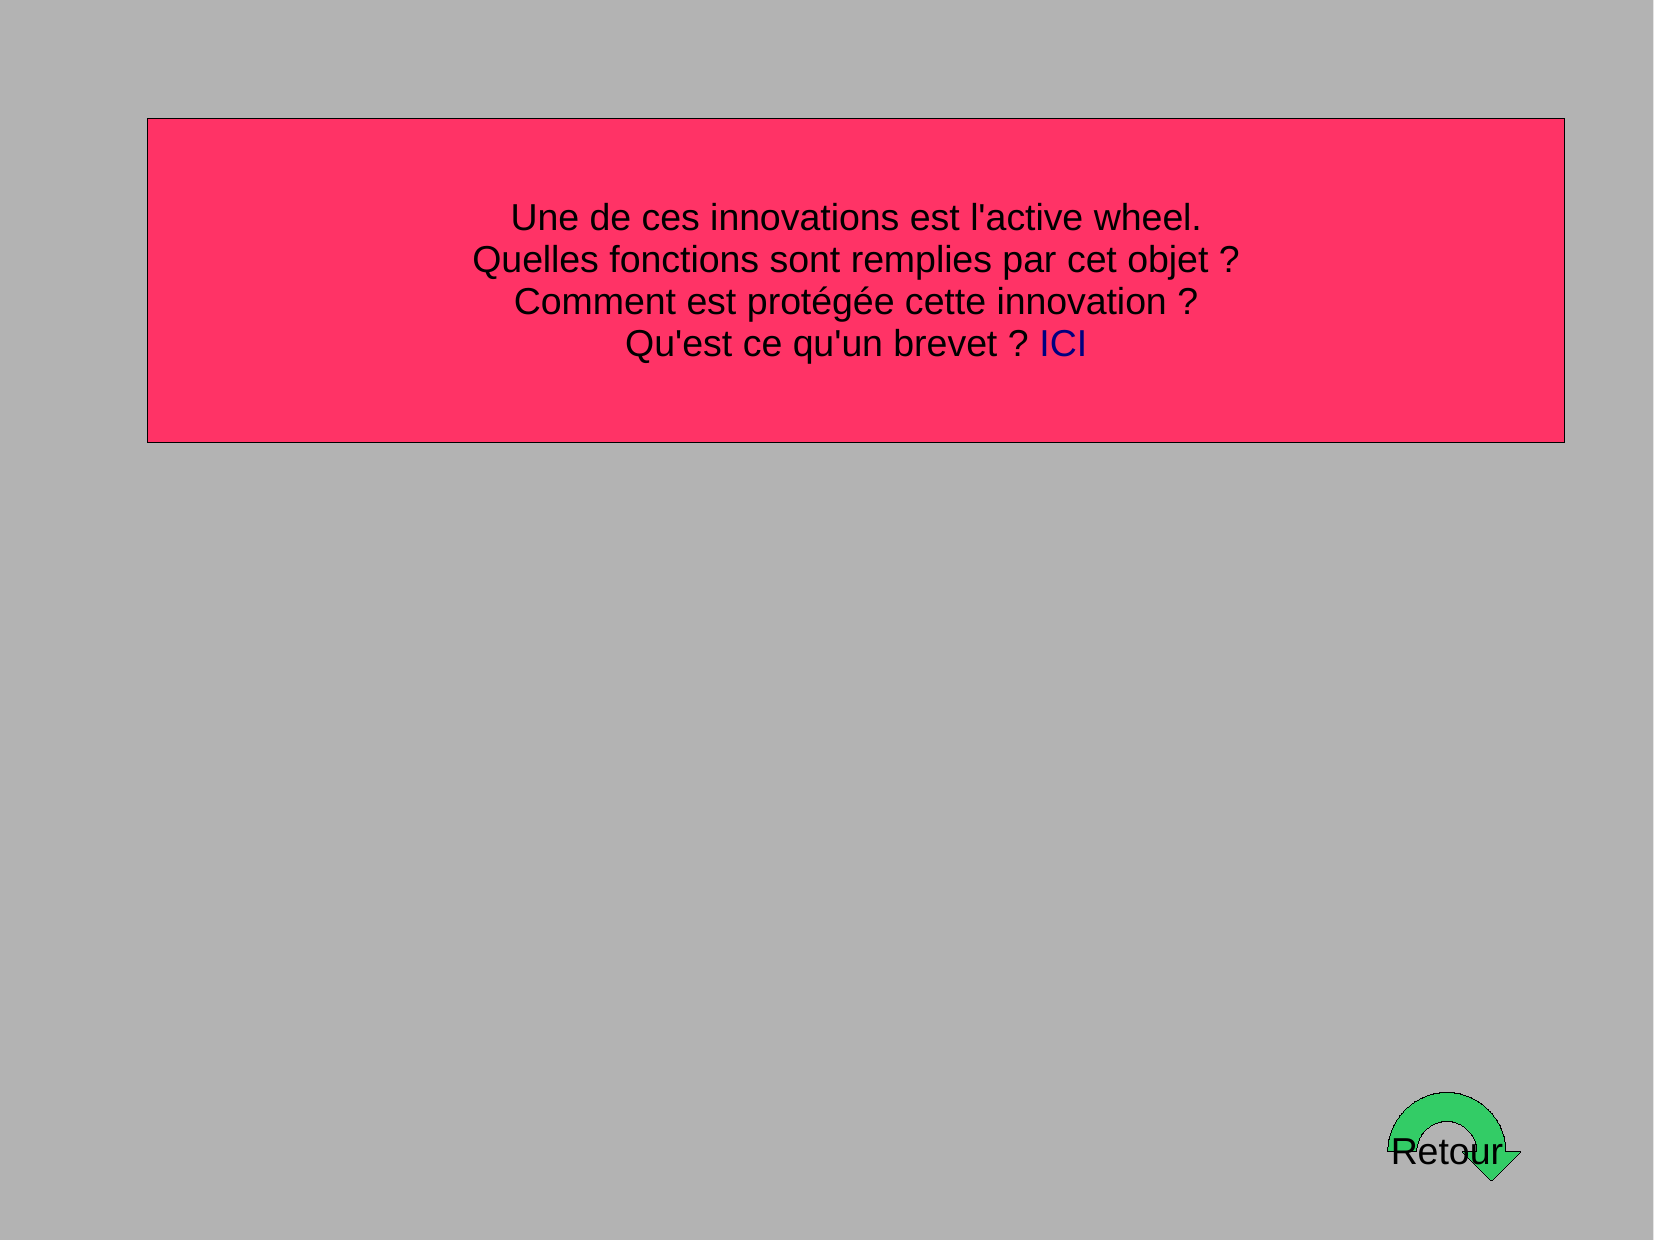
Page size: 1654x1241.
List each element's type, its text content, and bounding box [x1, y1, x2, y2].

text_box Une de ces innovations est l'active wheel. Quelles fonctions sont remplies par cet objet ? Comment est protégée cette innovation ? Qu'est ce qu'un brevet ? ICI [147, 118, 1565, 443]
text_box Retour [1397, 1141, 1411, 1151]
text_box Retour [1387, 1092, 1521, 1181]
